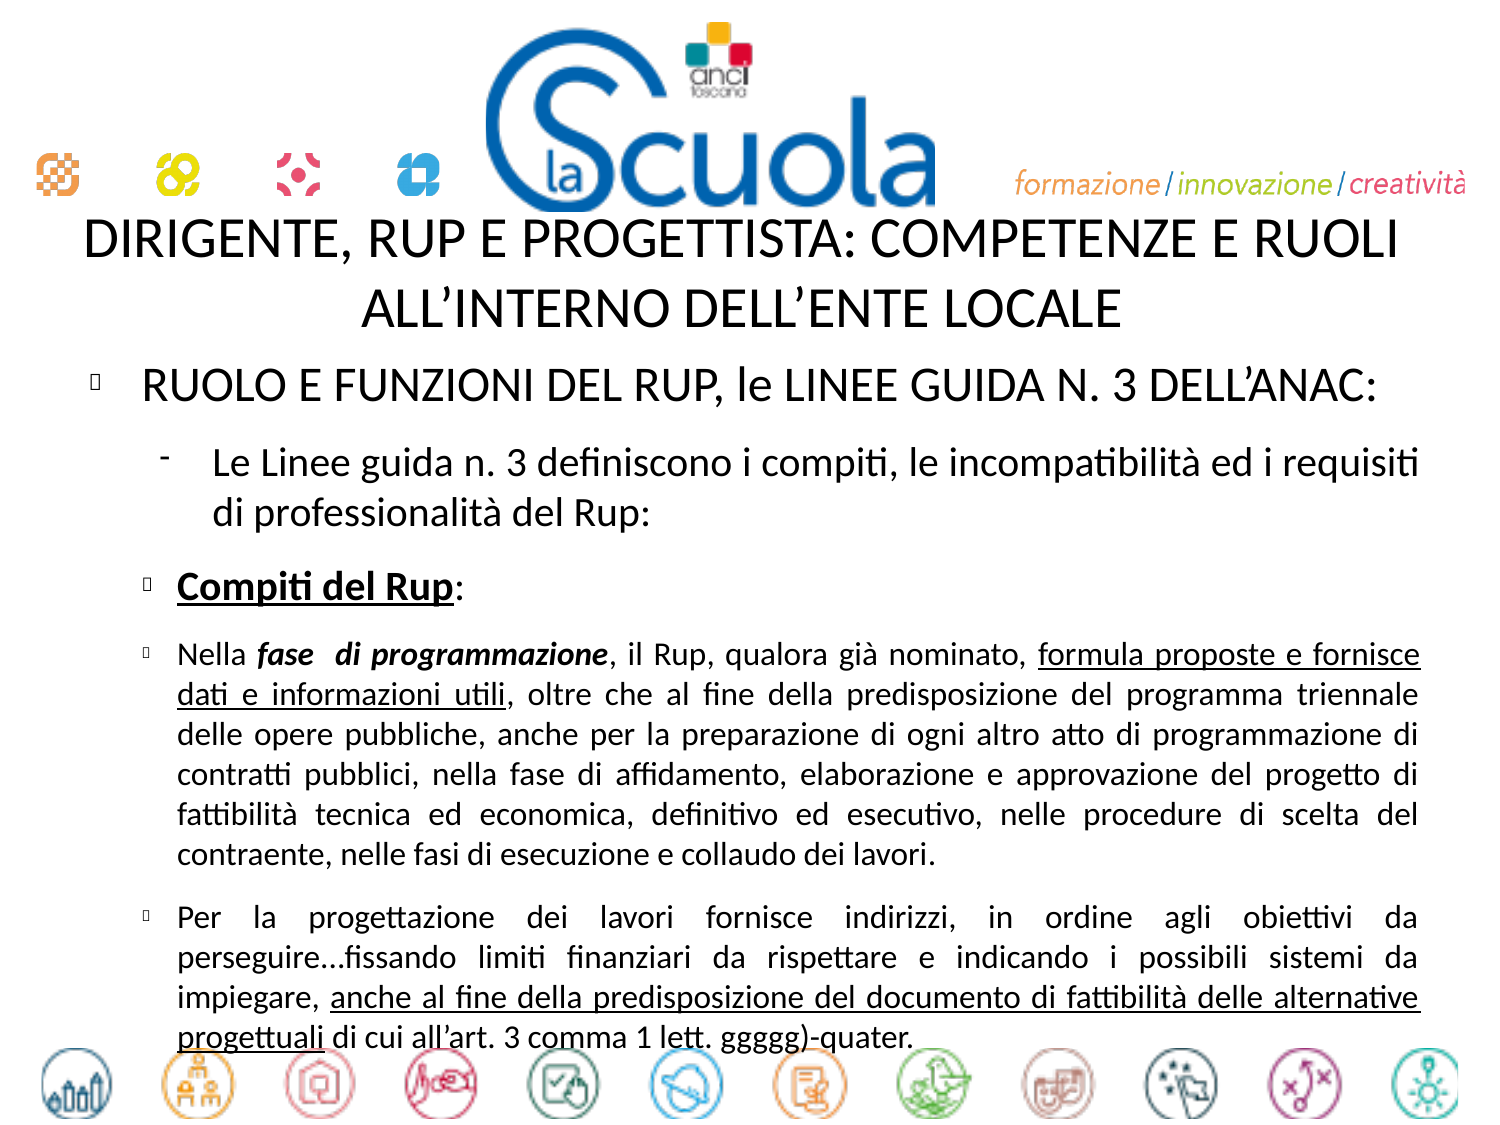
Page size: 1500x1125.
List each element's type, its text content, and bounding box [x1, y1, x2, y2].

text_box DIRIGENTE, RUP E PROGETTISTA: COMPETENZE E RUOLI ALL’INTERNO DELL’ENTE LOCALE [67, 175, 1418, 364]
text_box RUOLO E FUNZIONI DEL RUP, le LINEE GUIDA N. 3 DELL’ANAC: Le Linee guida n. 3 definiscono i compiti, le incompatibilità ed i requisiti di professionalità del Rup: Compiti del Rup: Nella fase di programmazione, il Rup, qualora già nominato, formula proposte e fornisce dati e informazioni utili, oltre che al fine della predisposizione del programma triennale delle opere pubbliche, anche per la preparazione di ogni altro atto di programmazione di contratti pubblici, nella fase di affidamento, elaborazione e approvazione del progetto di fattibilità tecnica ed economica, definitivo ed esecutivo, nelle procedure di scelta del contraente, nelle fasi di esecuzione e collaudo dei lavori. Per la progettazione dei lavori fornisce indirizzi, in ordine agli obiettivi da perseguire...fissando limiti finanziari da rispettare e indicando i possibili sistemi da impiegare, anche al fine della predisposizione del documento di fattibilità delle alternative progettuali di cui all’art. 3 comma 1 lett. ggggg)-quater. [70, 351, 1421, 1004]
